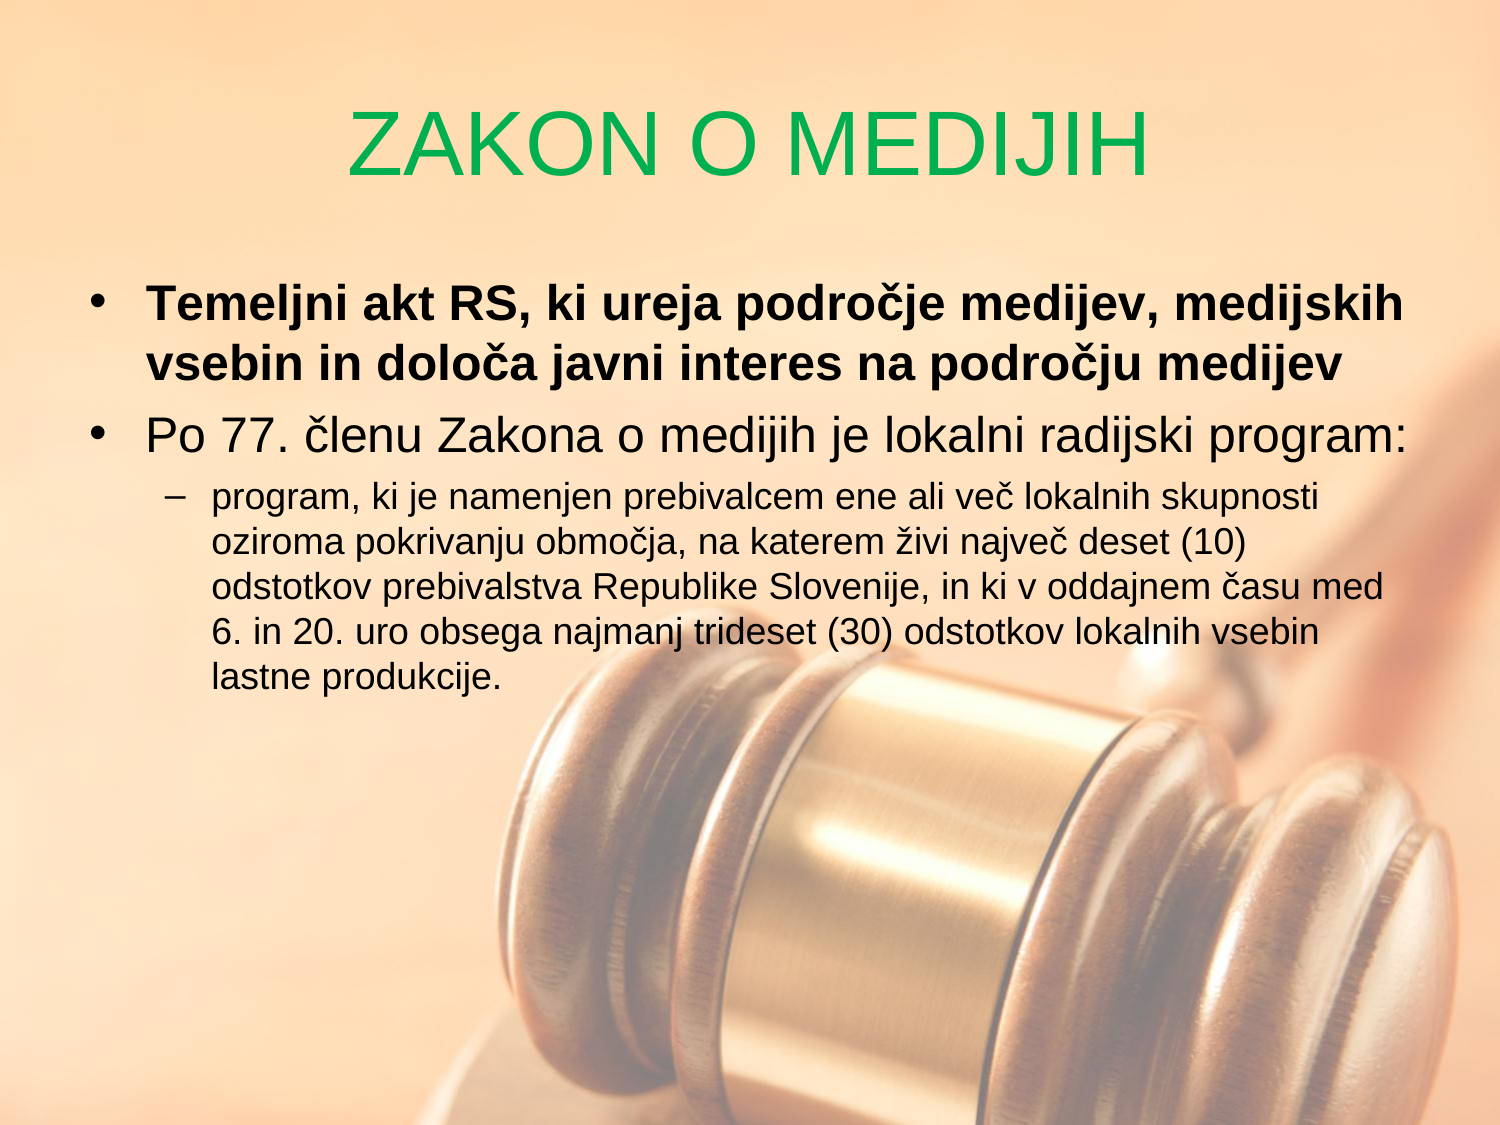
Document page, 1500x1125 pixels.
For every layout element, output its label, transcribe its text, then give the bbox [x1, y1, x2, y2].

text_box ZAKON O MEDIJIH [75, 45, 1426, 233]
text_box Temeljni akt RS, ki ureja področje medijev, medijskih vsebin in določa javni interes na področju medijev Po 77. členu Zakona o medijih je lokalni radijski program: program, ki je namenjen prebivalcem ene ali več lokalnih skupnosti oziroma pokrivanju območja, na katerem živi največ deset (10) odstotkov prebivalstva Republike Slovenije, in ki v oddajnem času med 6. in 20. uro obsega najmanj trideset (30) odstotkov lokalnih vsebin lastne produkcije. [75, 262, 1426, 1005]
picture [0, 0, 1500, 1125]
